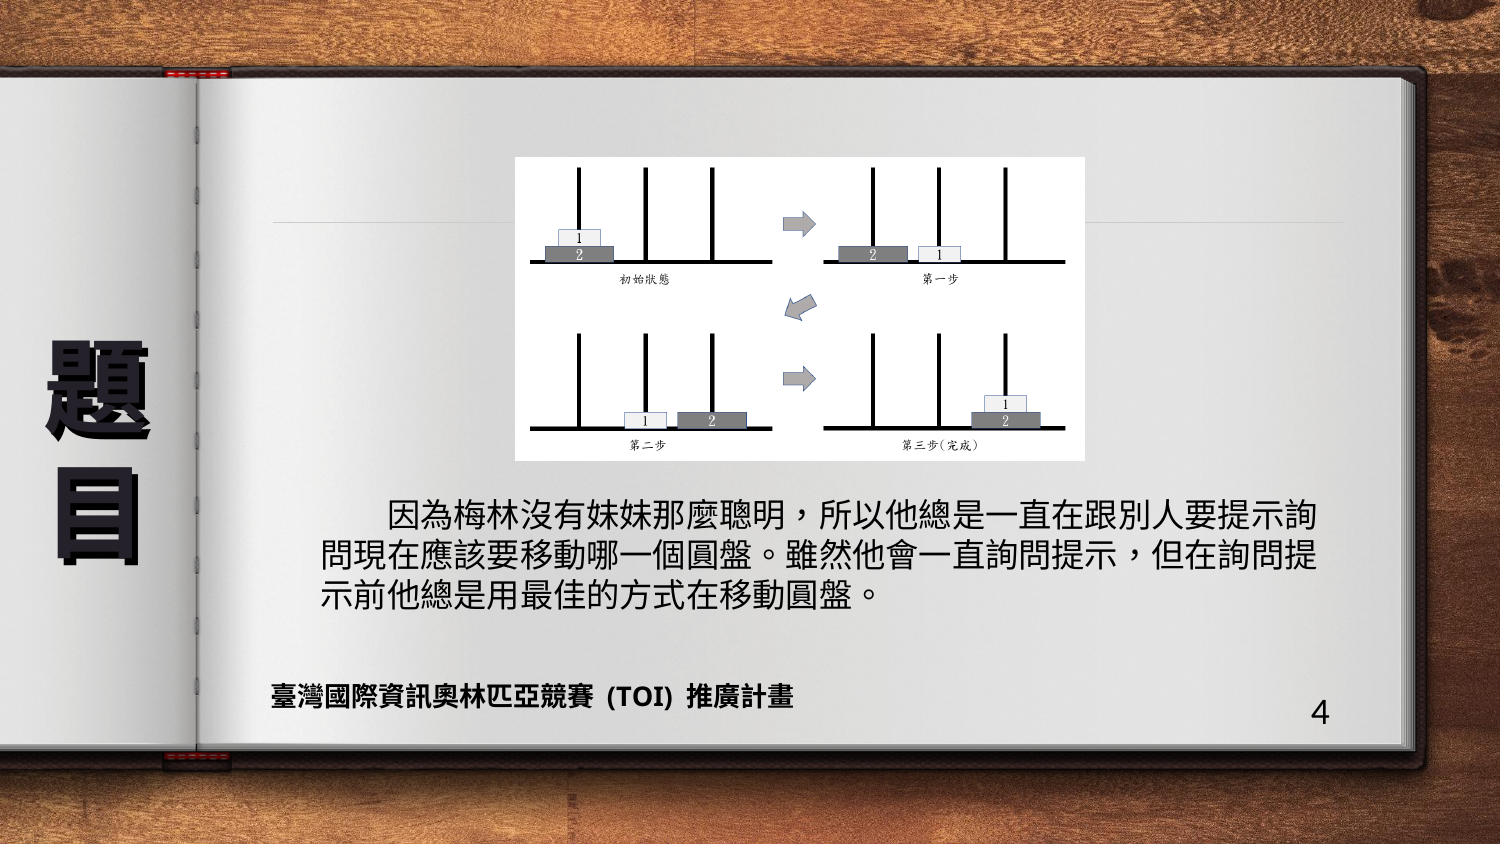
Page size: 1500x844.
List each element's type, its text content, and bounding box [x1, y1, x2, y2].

chart [515, 157, 1085, 461]
text_box 因為梅林沒有妹妹那麼聰明，所以他總是一直在跟別人要提示詢問現在應該要移動哪一個圓盤。雖然他會一直詢問提示，但在詢問提示前他總是用最佳的方式在移動圓盤。 [306, 447, 1340, 662]
title 題 目 [28, 306, 210, 552]
text_box [1295, 672, 1386, 737]
